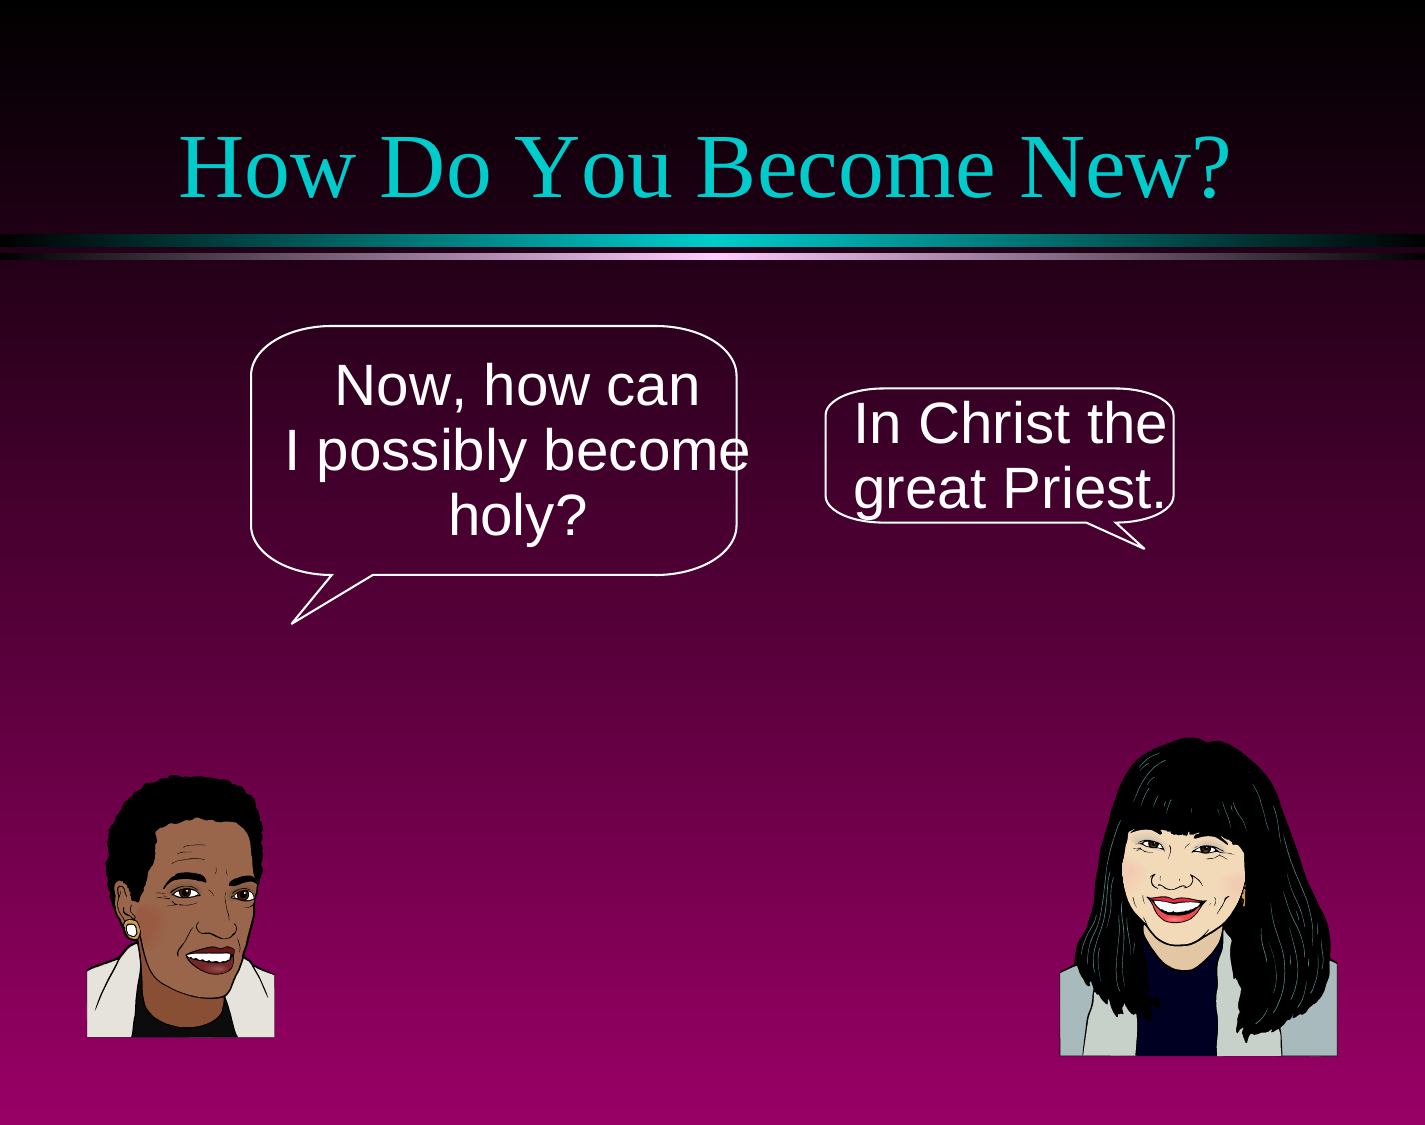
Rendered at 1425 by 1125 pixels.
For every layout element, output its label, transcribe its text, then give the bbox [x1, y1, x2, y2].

title How Do You Become New? [95, 37, 1319, 225]
text_box In Christ the great Priest. [825, 388, 1174, 549]
picture [1059, 737, 1338, 1057]
picture [86, 774, 275, 1038]
text_box Now, how can I possibly become holy? [251, 325, 737, 624]
